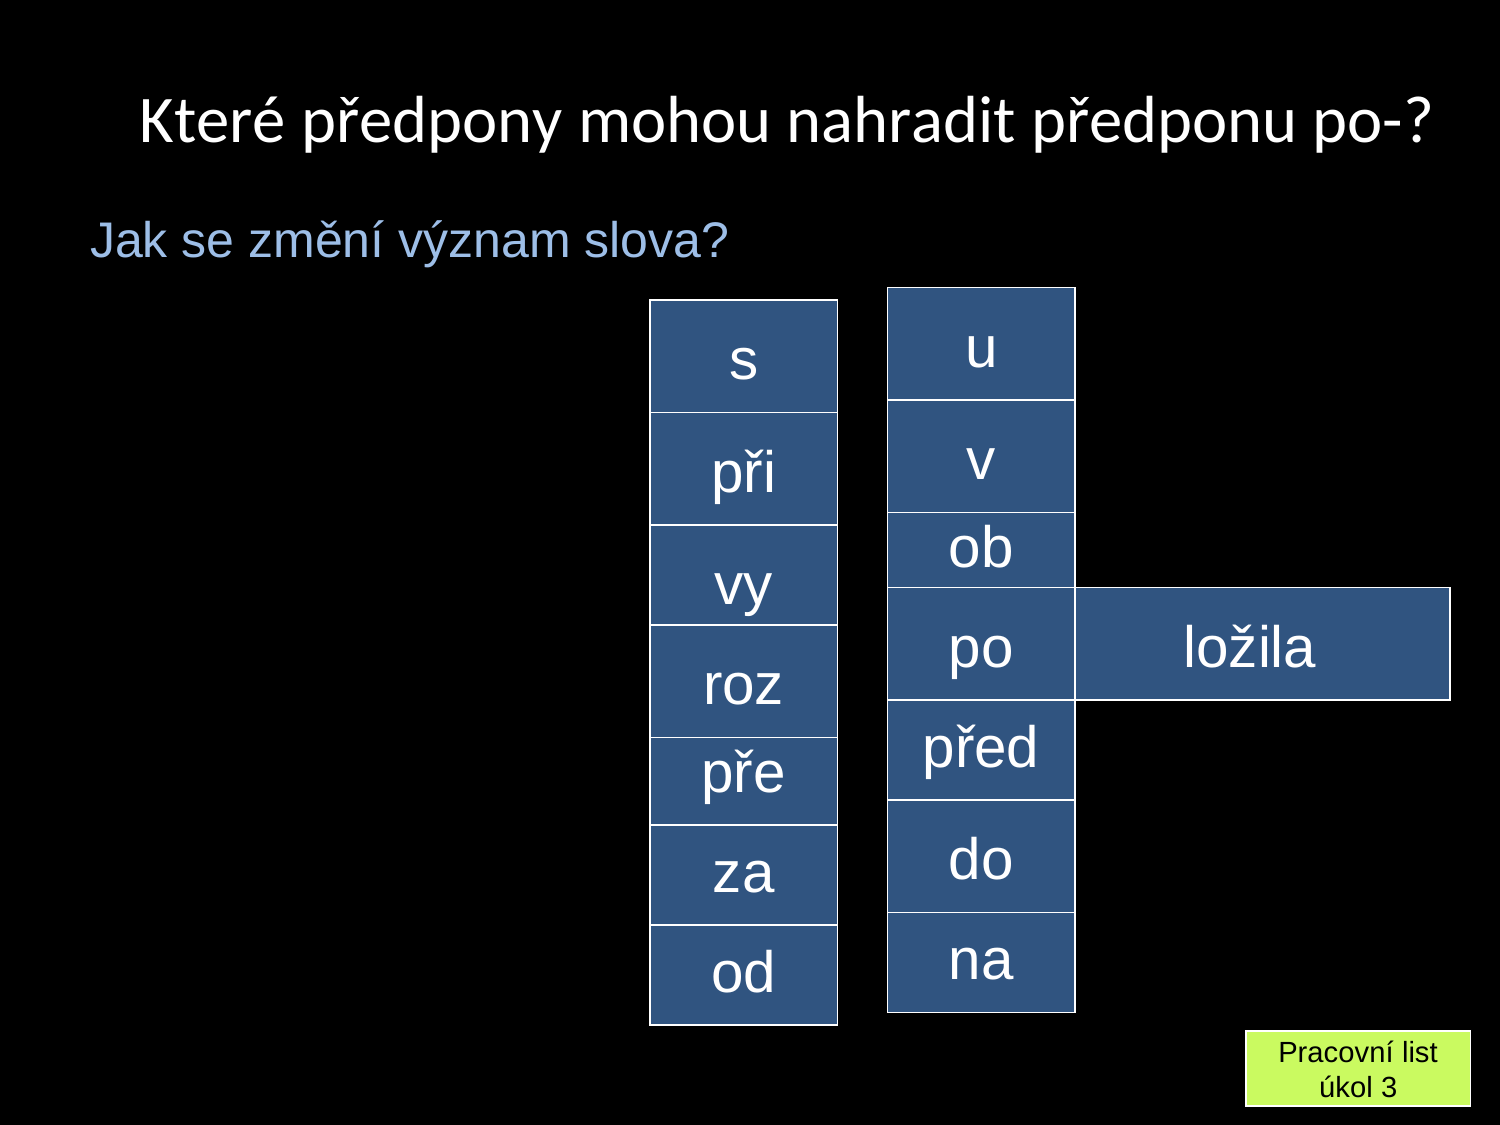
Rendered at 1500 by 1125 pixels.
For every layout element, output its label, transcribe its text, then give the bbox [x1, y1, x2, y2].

text_box od [649, 925, 838, 1025]
text_box u [887, 287, 1075, 399]
text_box ob [887, 513, 1075, 587]
text_box Jak se změní význam slova? [75, 199, 745, 276]
text_box v [887, 399, 1075, 513]
text_box pře [649, 738, 838, 825]
text_box roz [649, 624, 838, 738]
text_box do [887, 799, 1075, 913]
text_box ložila [1075, 587, 1450, 700]
title Které předpony mohou nahradit předponu po-? [112, 62, 1463, 250]
text_box na [887, 913, 1075, 1013]
text_box s [649, 299, 838, 412]
text_box před [887, 700, 1075, 799]
text_box vy [649, 525, 838, 624]
text_box po [887, 587, 1075, 700]
text_box Pracovní list úkol 3 [1245, 1030, 1471, 1106]
text_box za [649, 825, 838, 925]
text_box při [649, 412, 838, 525]
